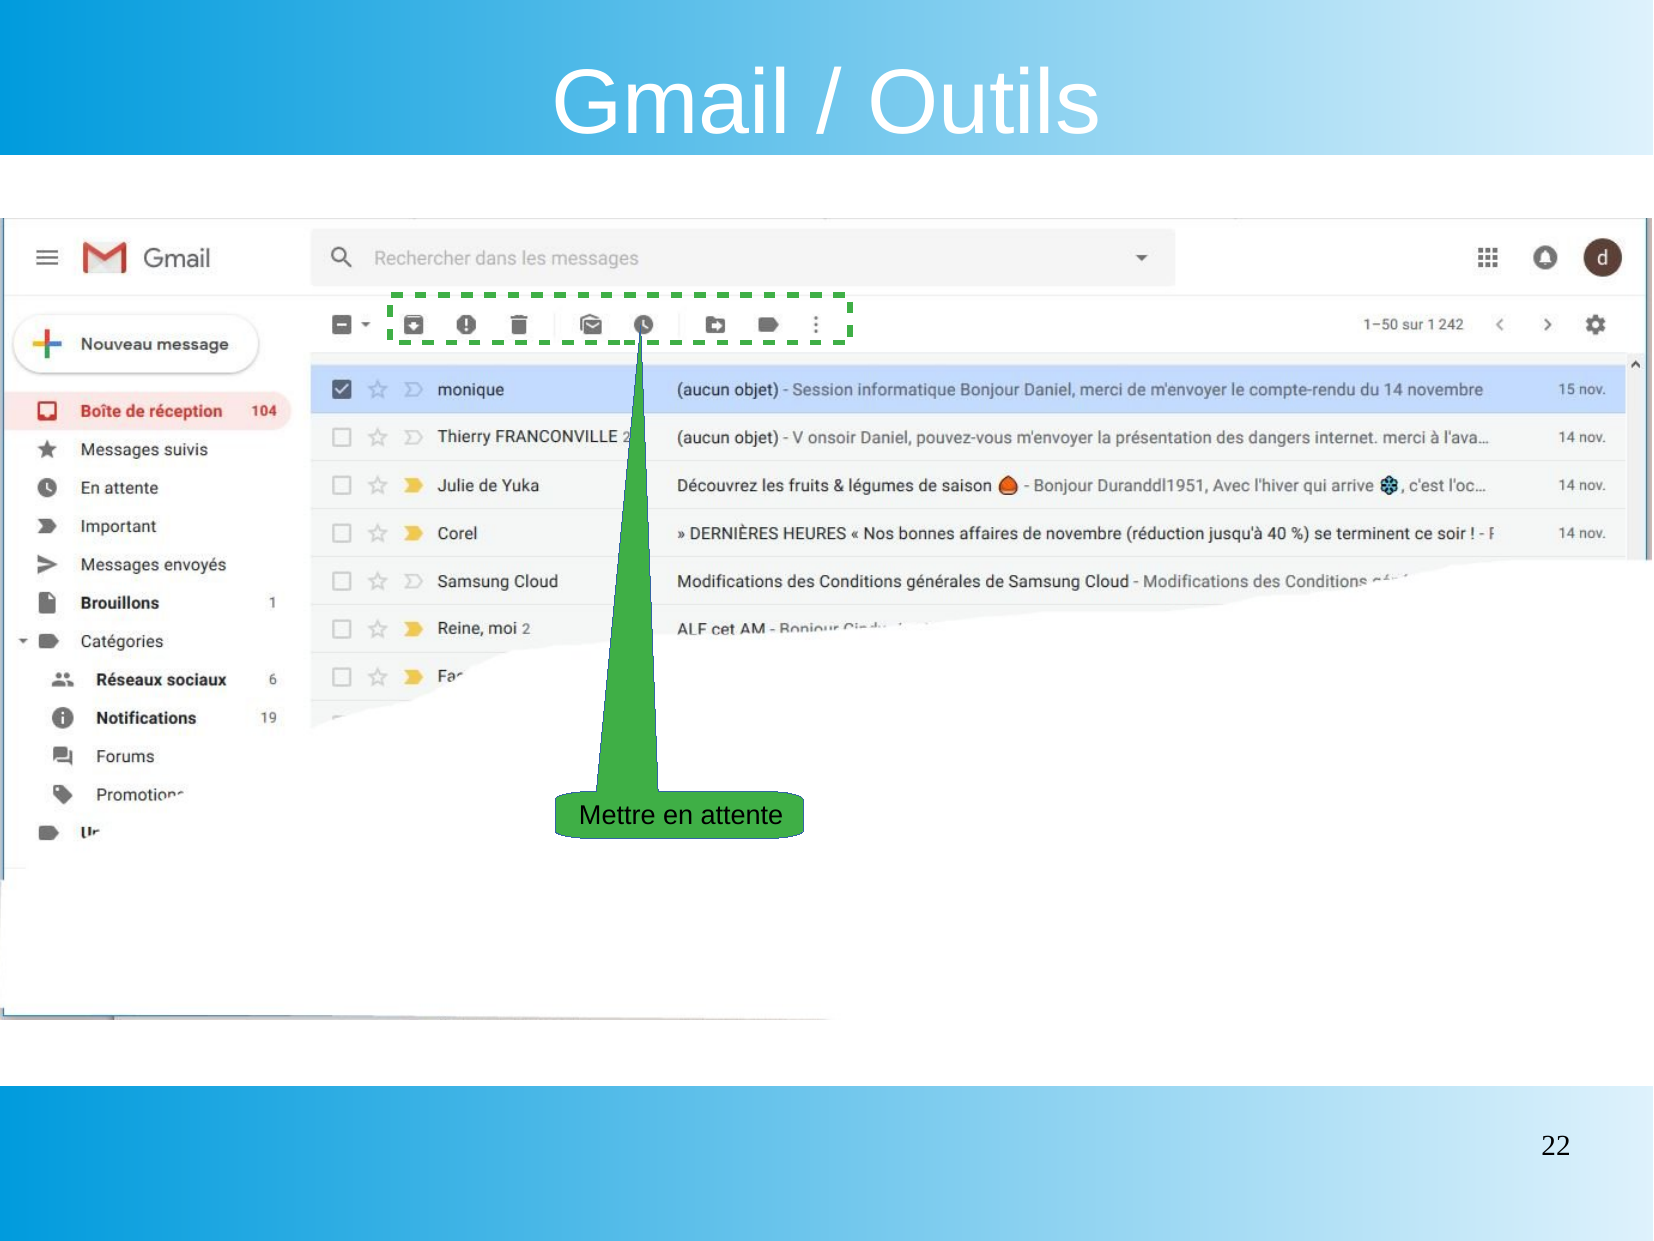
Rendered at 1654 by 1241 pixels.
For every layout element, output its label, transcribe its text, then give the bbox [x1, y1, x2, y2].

picture [0, 218, 1652, 1020]
title Gmail / Outils [82, 49, 1571, 155]
text_box Mettre en attente [555, 325, 804, 839]
